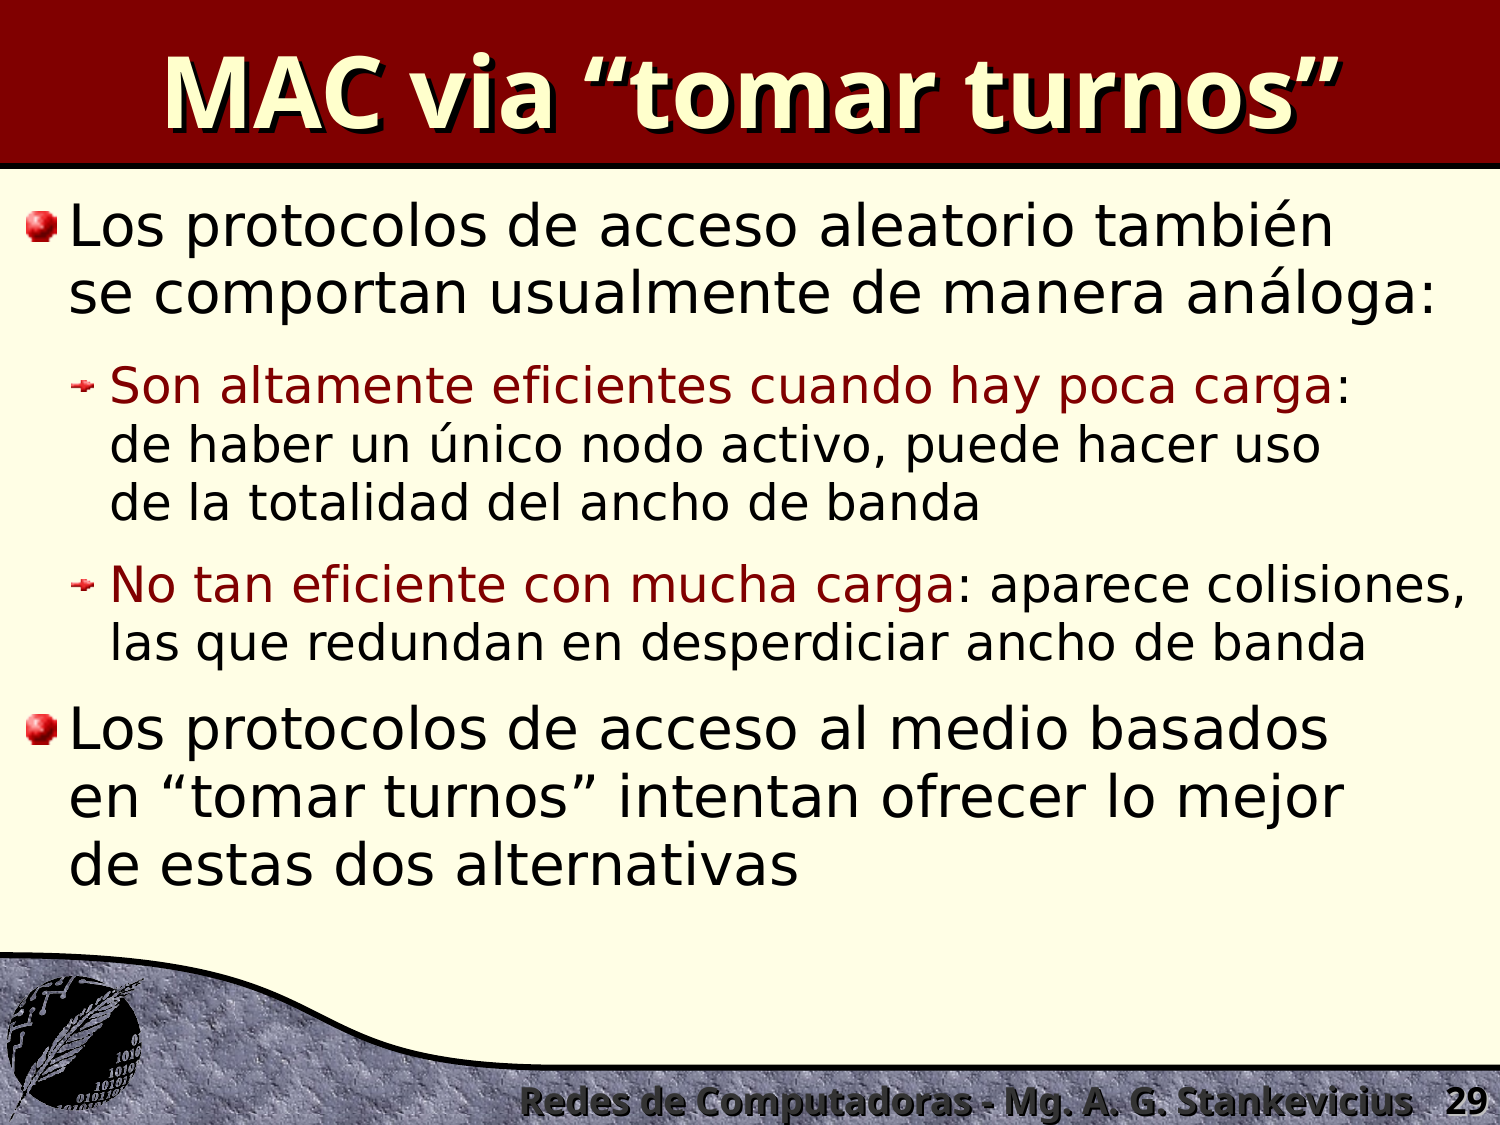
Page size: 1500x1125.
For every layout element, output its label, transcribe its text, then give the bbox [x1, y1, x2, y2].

picture [1047, 1100, 1054, 1110]
picture [0, 959, 1500, 1125]
list Los protocolos de acceso aleatorio también se comportan usualmente de manera análoga: Son altamente eficientes cuando hay poca carga: de haber un único nodo activo, puede hacer uso de la totalidad del ancho de banda No tan eficiente con mucha carga: aparece colisiones, las que redundan en desperdiciar ancho de banda Los protocolos de acceso al medio basados en “tomar turnos” intentan ofrecer lo mejor de estas dos alternativas [11, 192, 1486, 921]
title MAC via “tomar turnos” [15, 5, 1485, 160]
picture [790, 1100, 795, 1110]
